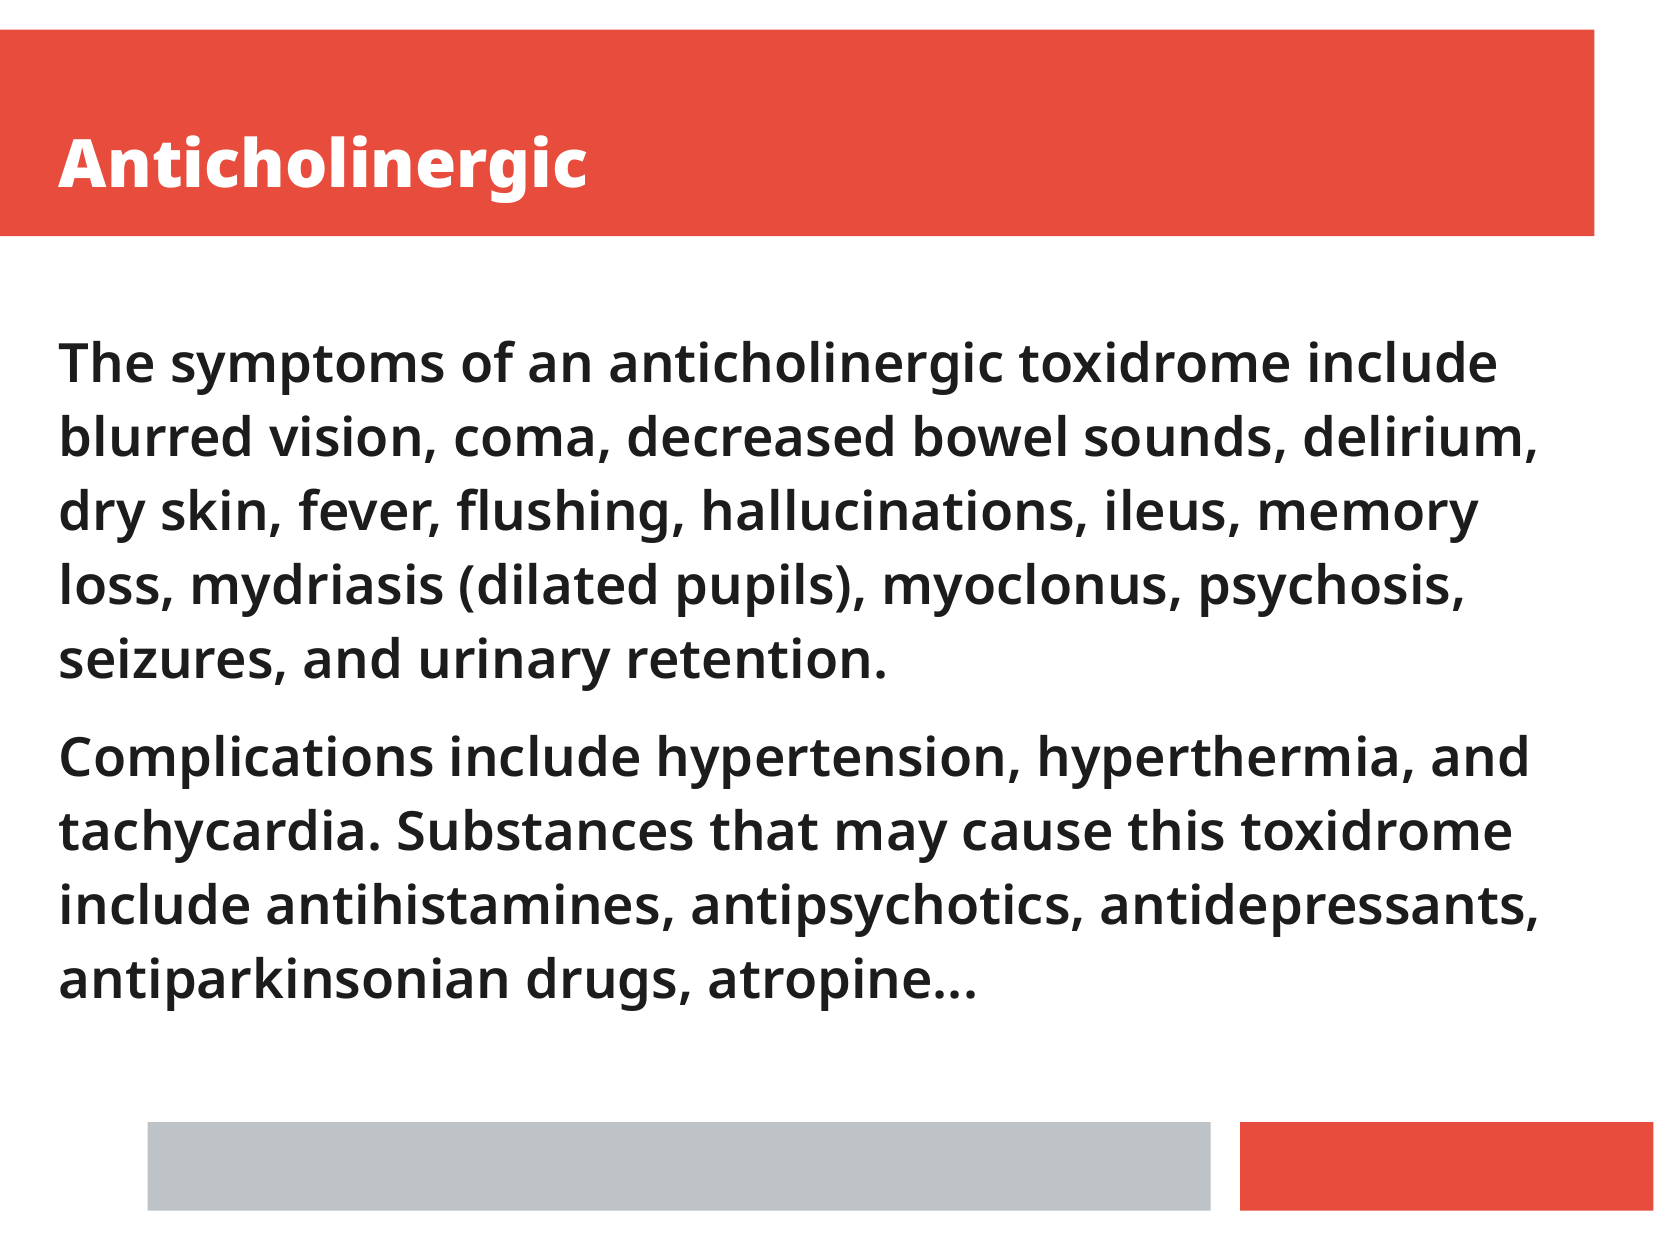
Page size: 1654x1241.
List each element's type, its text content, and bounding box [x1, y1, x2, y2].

title Anticholinergic [59, 59, 1595, 207]
list The symptoms of an anticholinergic toxidrome include blurred vision, coma, decreased bowel sounds, delirium, dry skin, fever, flushing, hallucinations, ileus, memory loss, mydriasis (dilated pupils), myoclonus, psychosis, seizures, and urinary retention. Complications include hypertension, hyperthermia, and tachycardia. Substances that may cause this toxidrome include antihistamines, antipsychotics, antidepressants, antiparkinsonian drugs, atropine... [59, 324, 1565, 1093]
